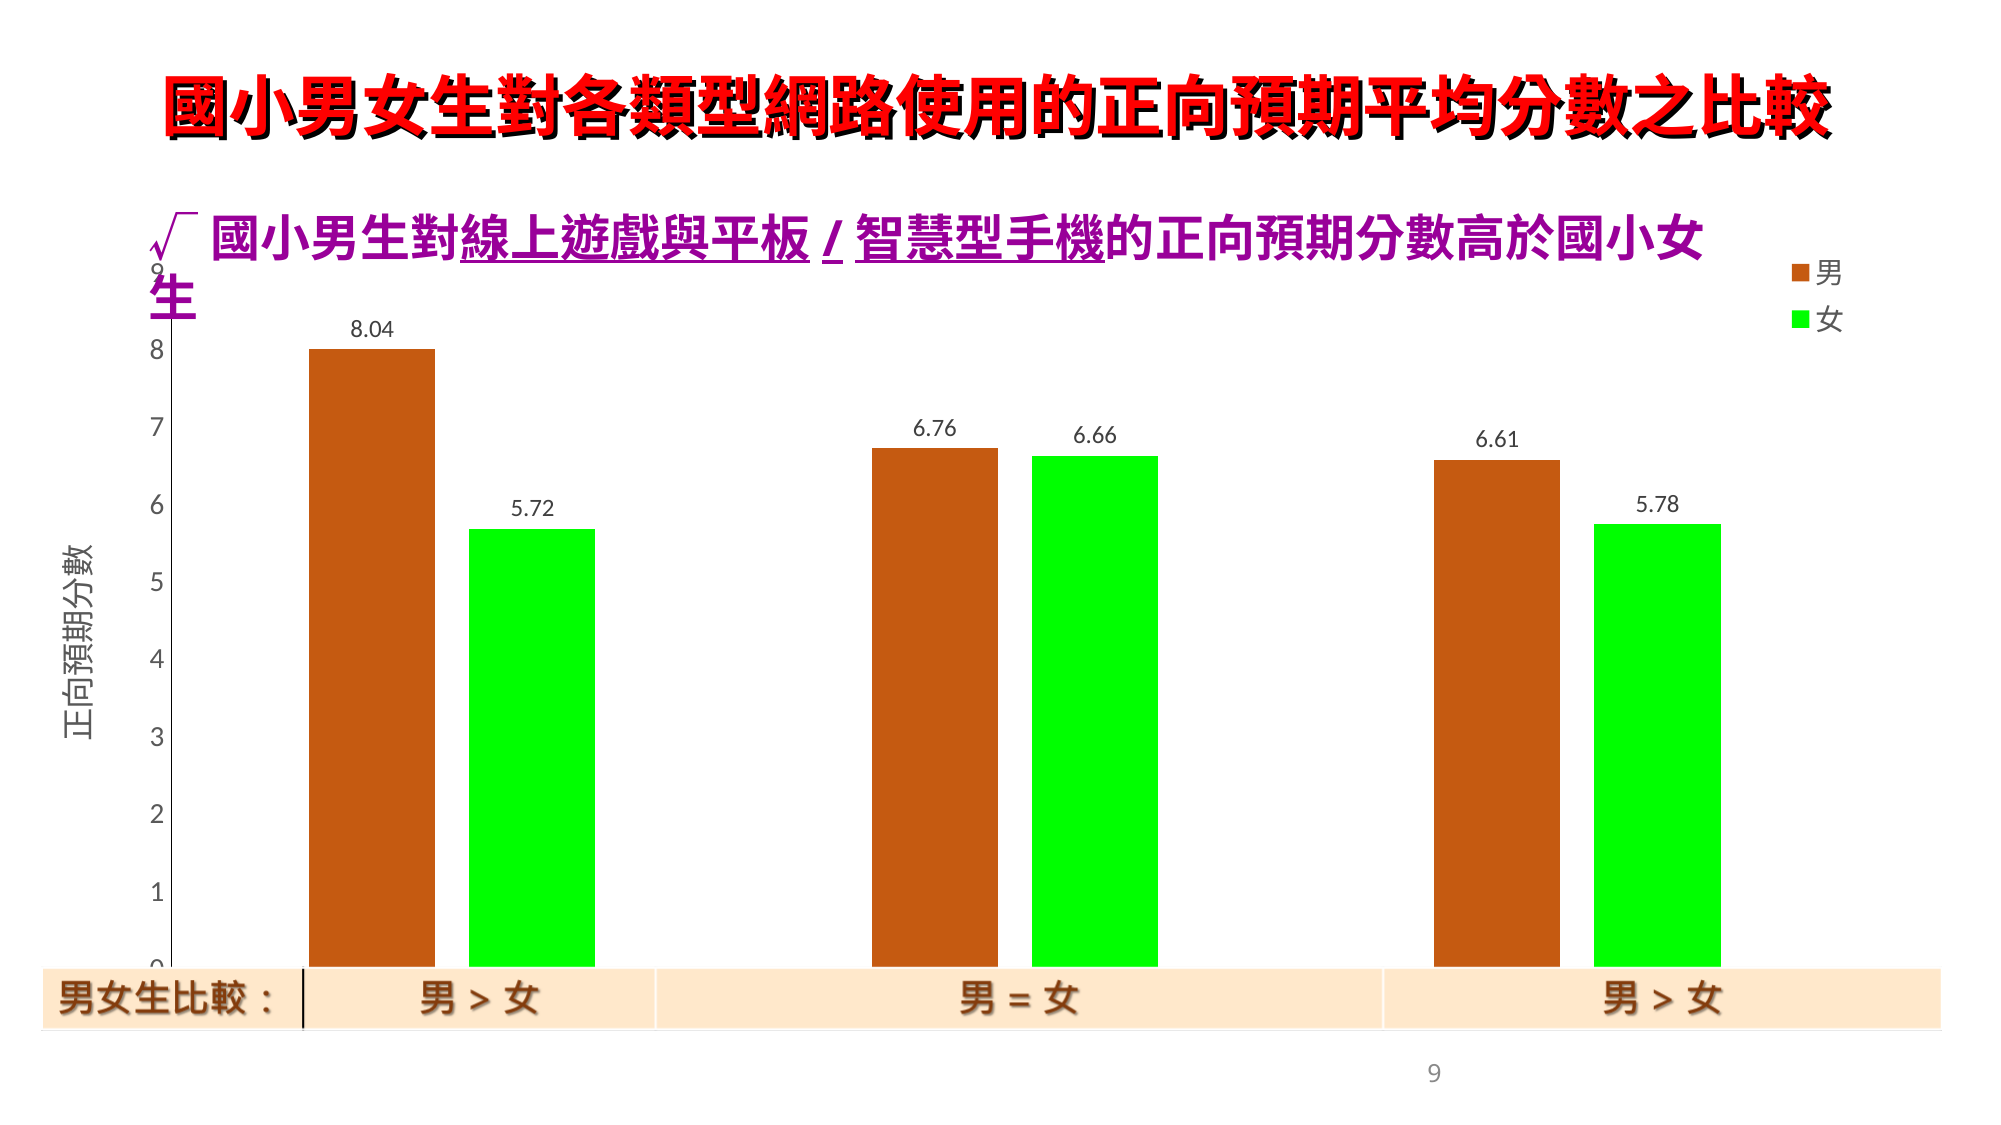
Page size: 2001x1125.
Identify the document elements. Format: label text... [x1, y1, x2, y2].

text_box 9 [1412, 1042, 1863, 1103]
title 國小男女生對各類型網路使用的正向預期平均分數之比較 [133, 0, 1859, 218]
chart [162, 275, 170, 283]
picture [41, 963, 1942, 1049]
text_box √國小男生對線上遊戲與平板/智慧型手機的正向預期分數高於國小女生 [133, 198, 1740, 275]
chart [16, 244, 1984, 1043]
